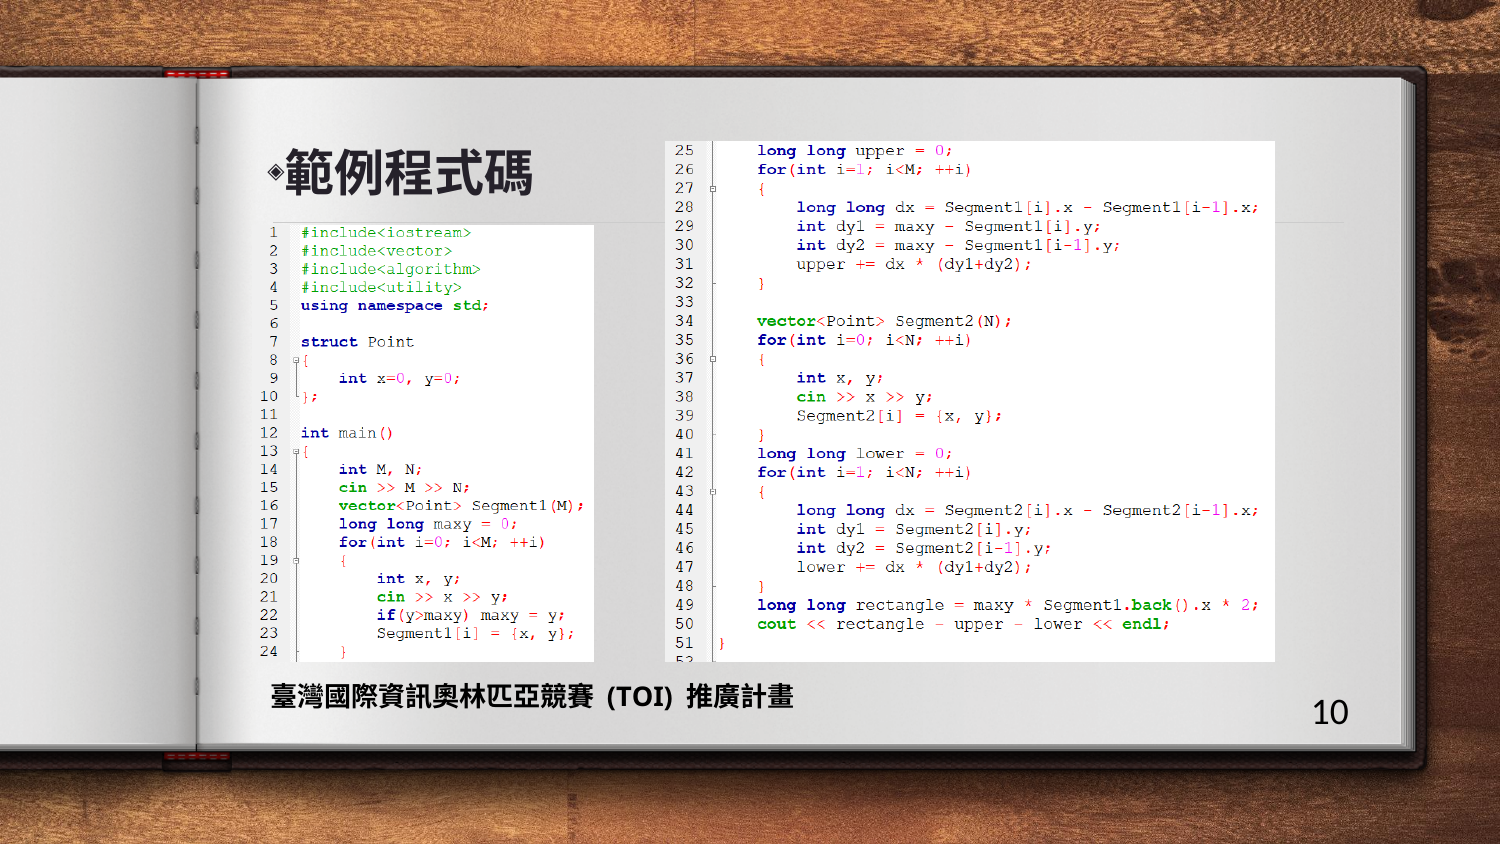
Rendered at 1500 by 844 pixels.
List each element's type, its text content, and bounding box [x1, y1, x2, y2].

picture [252, 225, 594, 662]
text_box [1295, 672, 1386, 737]
picture [665, 142, 1275, 662]
list 範例程式碼 [252, 126, 1194, 226]
